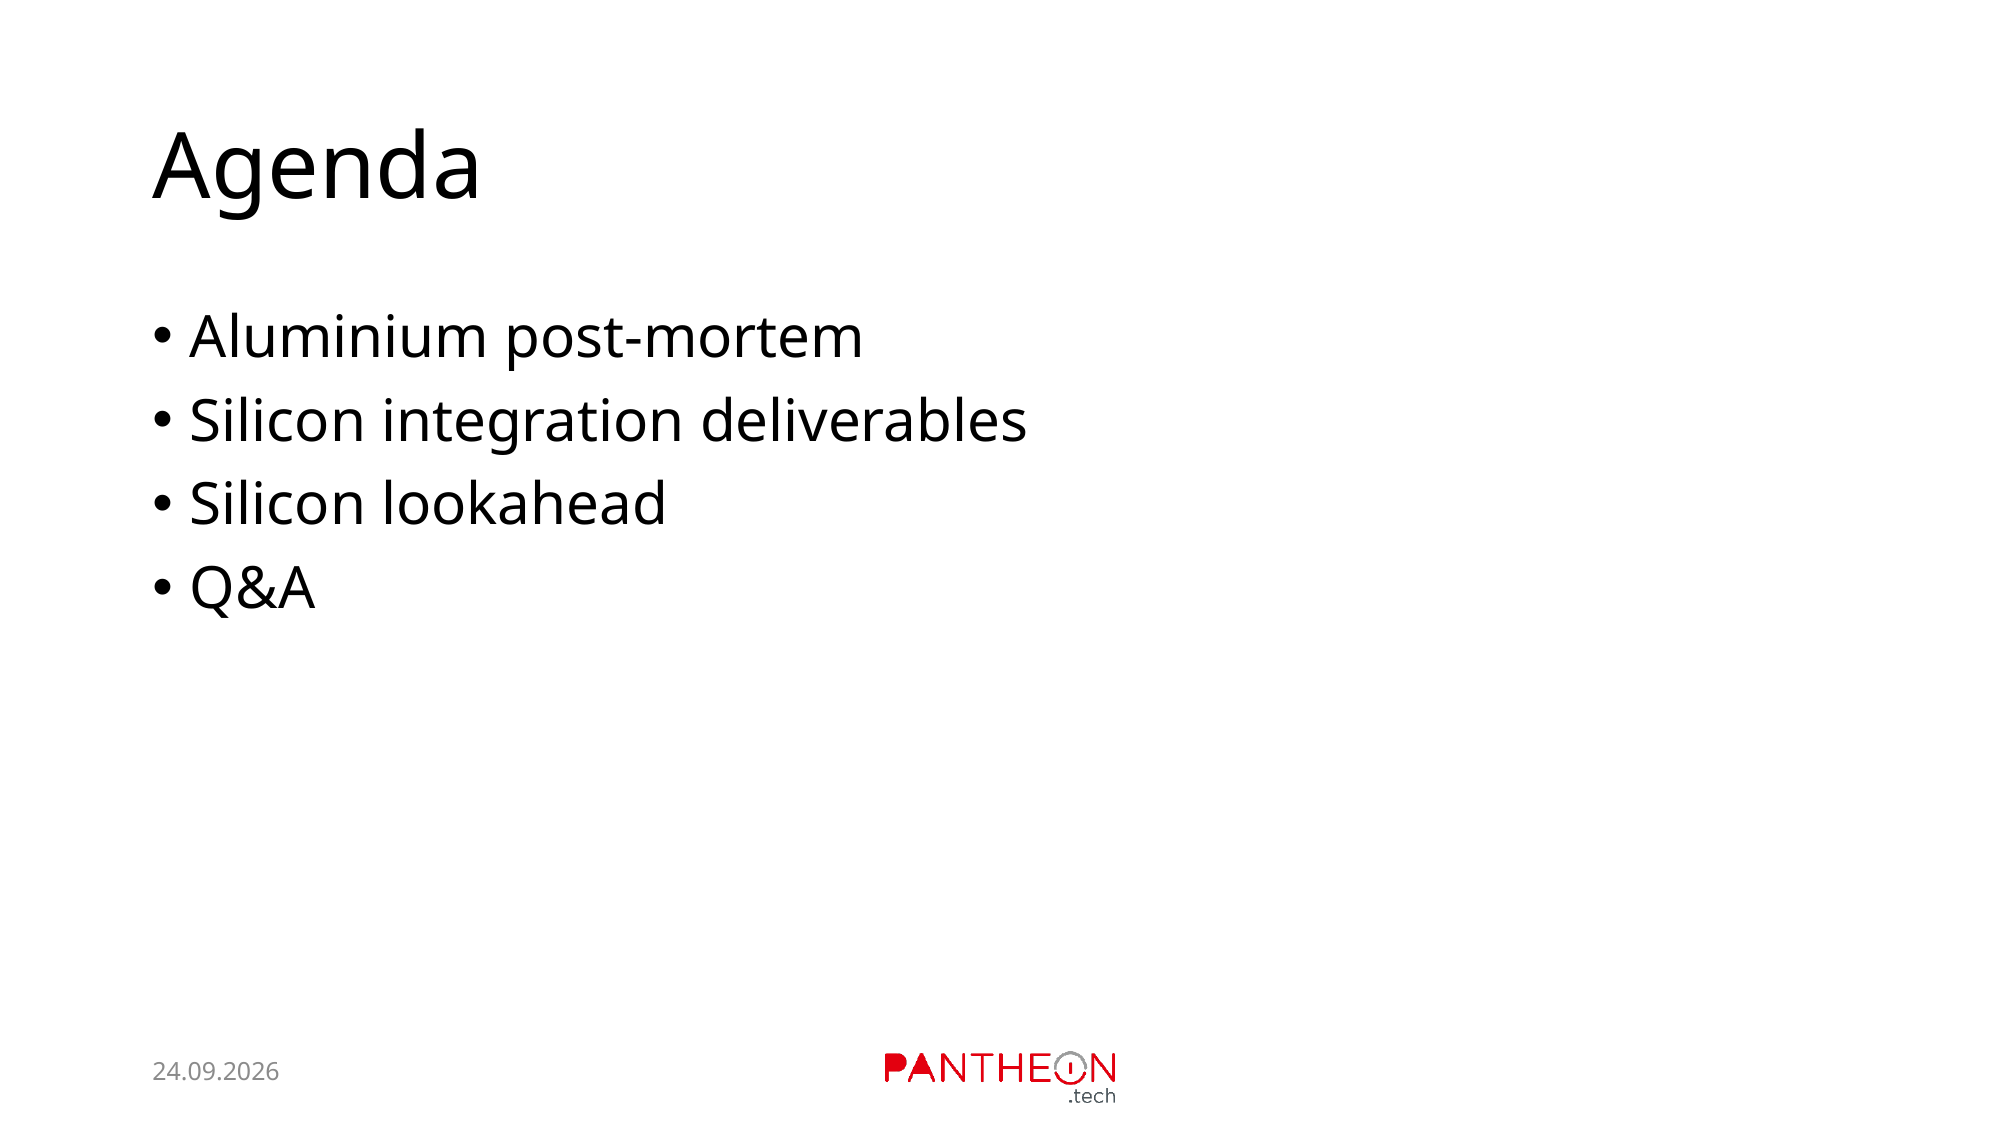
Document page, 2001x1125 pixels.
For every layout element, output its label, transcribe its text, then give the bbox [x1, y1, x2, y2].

picture [885, 1051, 1115, 1103]
title Agenda [137, 59, 1863, 278]
list Aluminium post-mortem Silicon integration deliverables Silicon lookahead Q&A [137, 299, 1863, 1014]
slide_number 15.10.2020 [137, 1042, 588, 1103]
